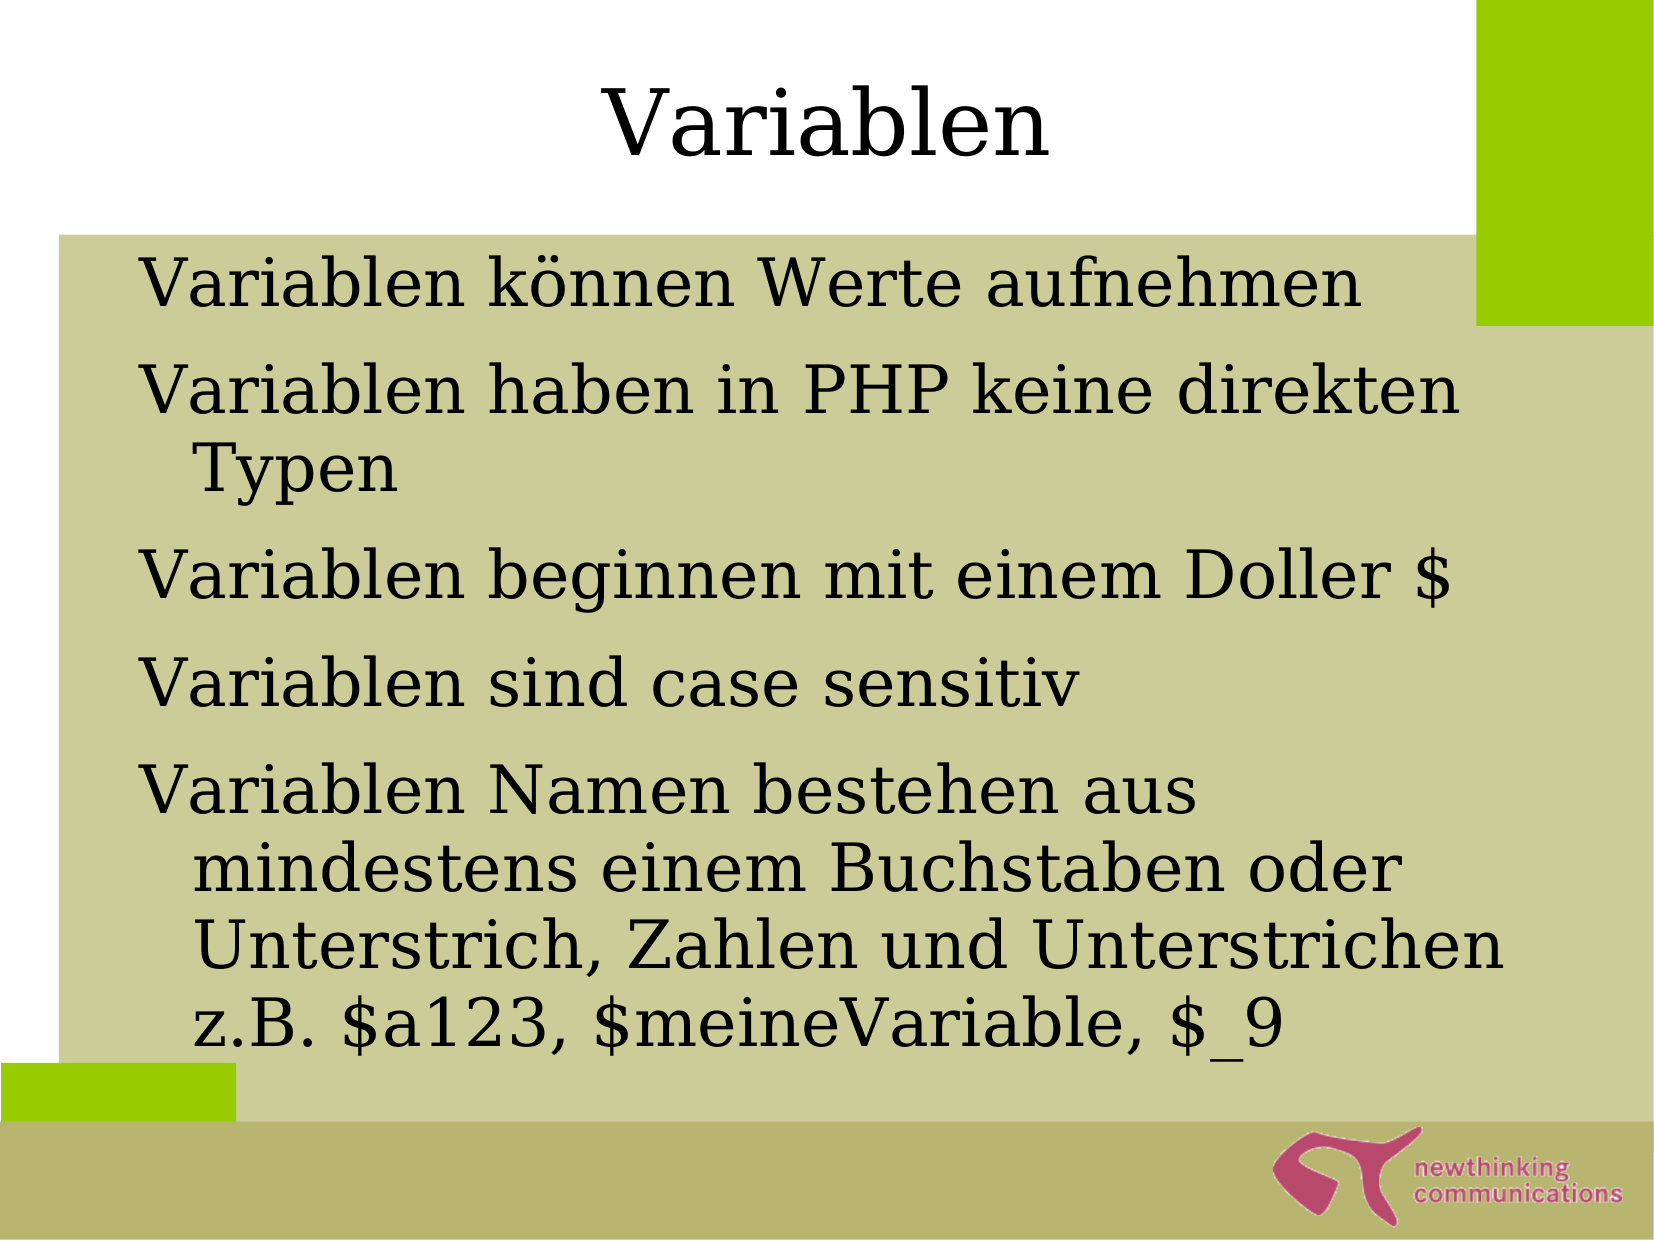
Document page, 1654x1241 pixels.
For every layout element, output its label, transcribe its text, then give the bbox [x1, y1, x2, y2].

title Variablen [121, 20, 1534, 228]
list Variablen können Werte aufnehmen Variablen haben in PHP keine direkten Typen Variablen beginnen mit einem Doller $ Variablen sind case sensitiv Variablen Namen bestehen aus mindestens einem Buchstaben oder Unterstrich, Zahlen und Unterstrichen z.B. $a123, $meineVariable, $_9 [121, 244, 1534, 1063]
picture [1273, 1127, 1641, 1241]
